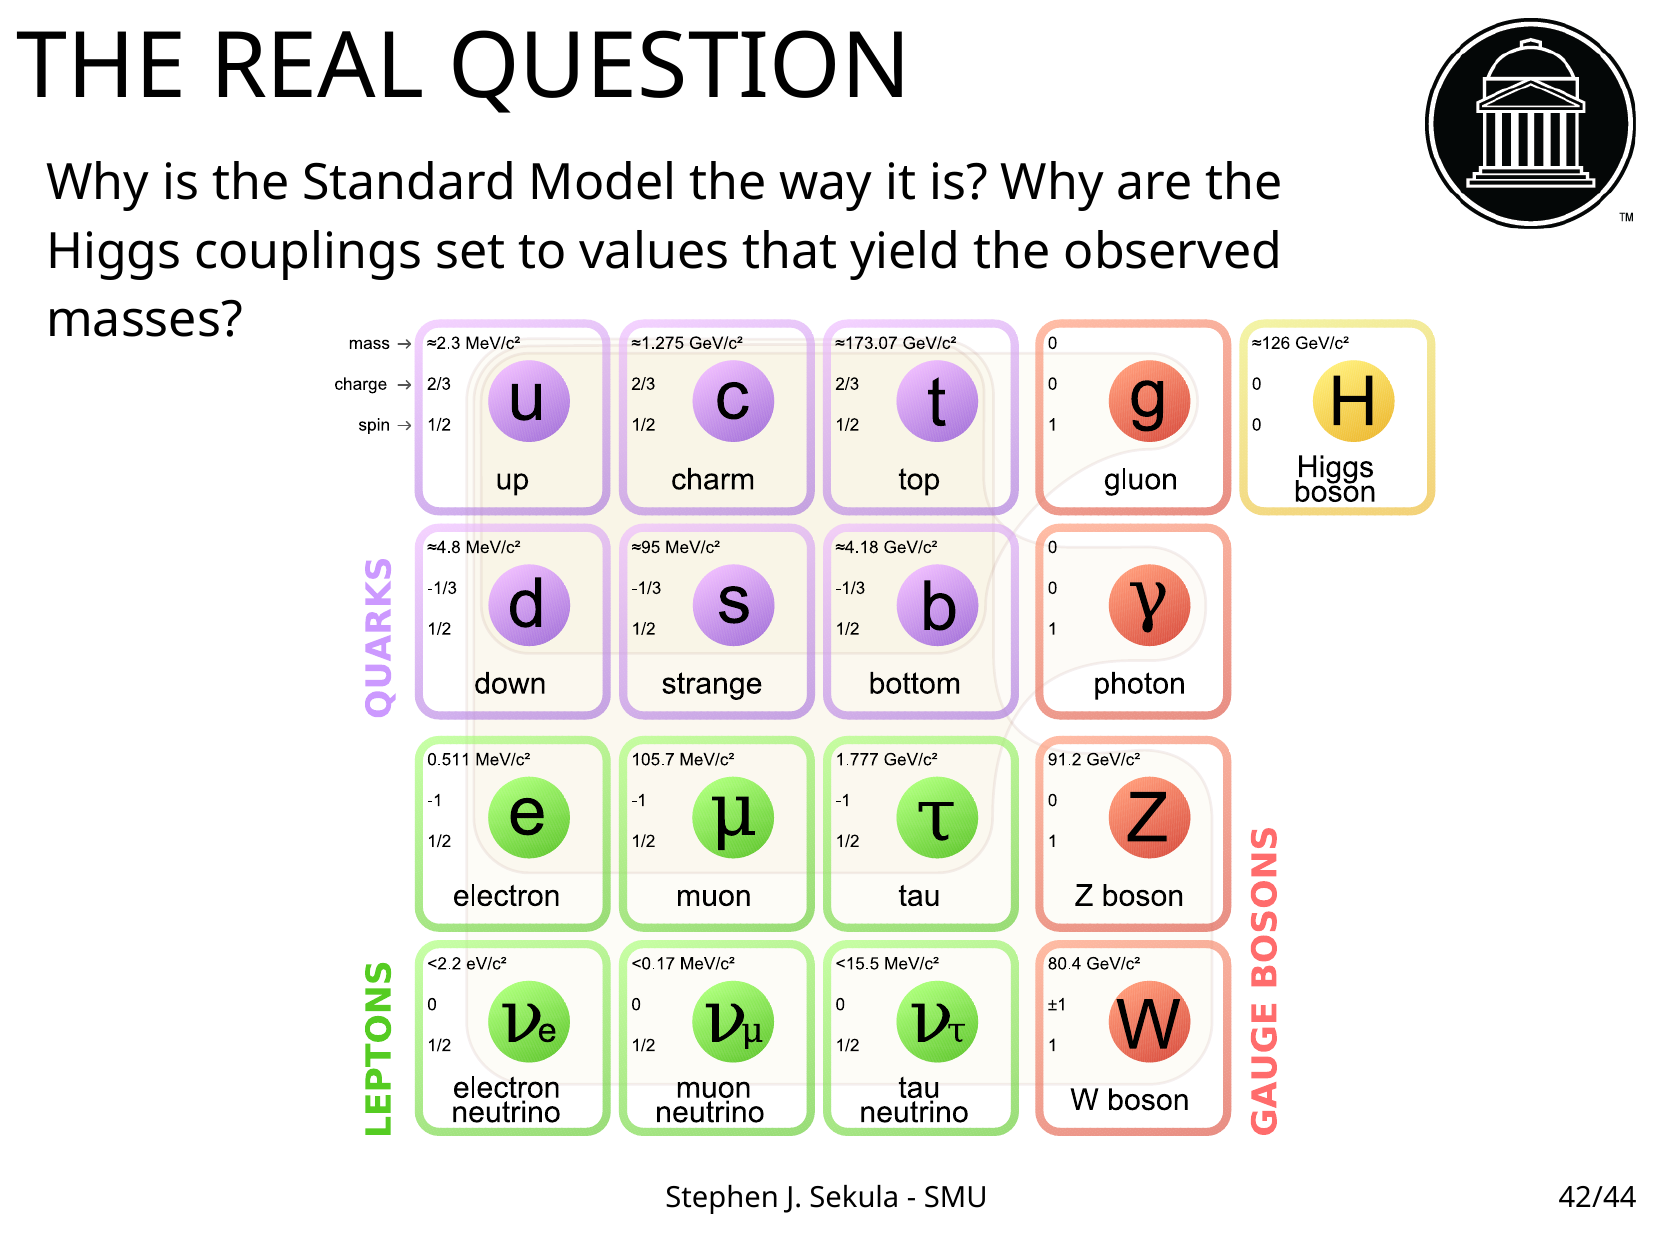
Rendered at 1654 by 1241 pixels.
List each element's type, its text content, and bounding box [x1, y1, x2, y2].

picture [1425, 18, 1636, 229]
picture [328, 304, 1445, 1143]
title THE REAL QUESTION [16, 0, 1415, 257]
text_box Why is the Standard Model the way it is? Why are the Higgs couplings set to values that yield the observed masses? [31, 138, 1384, 283]
